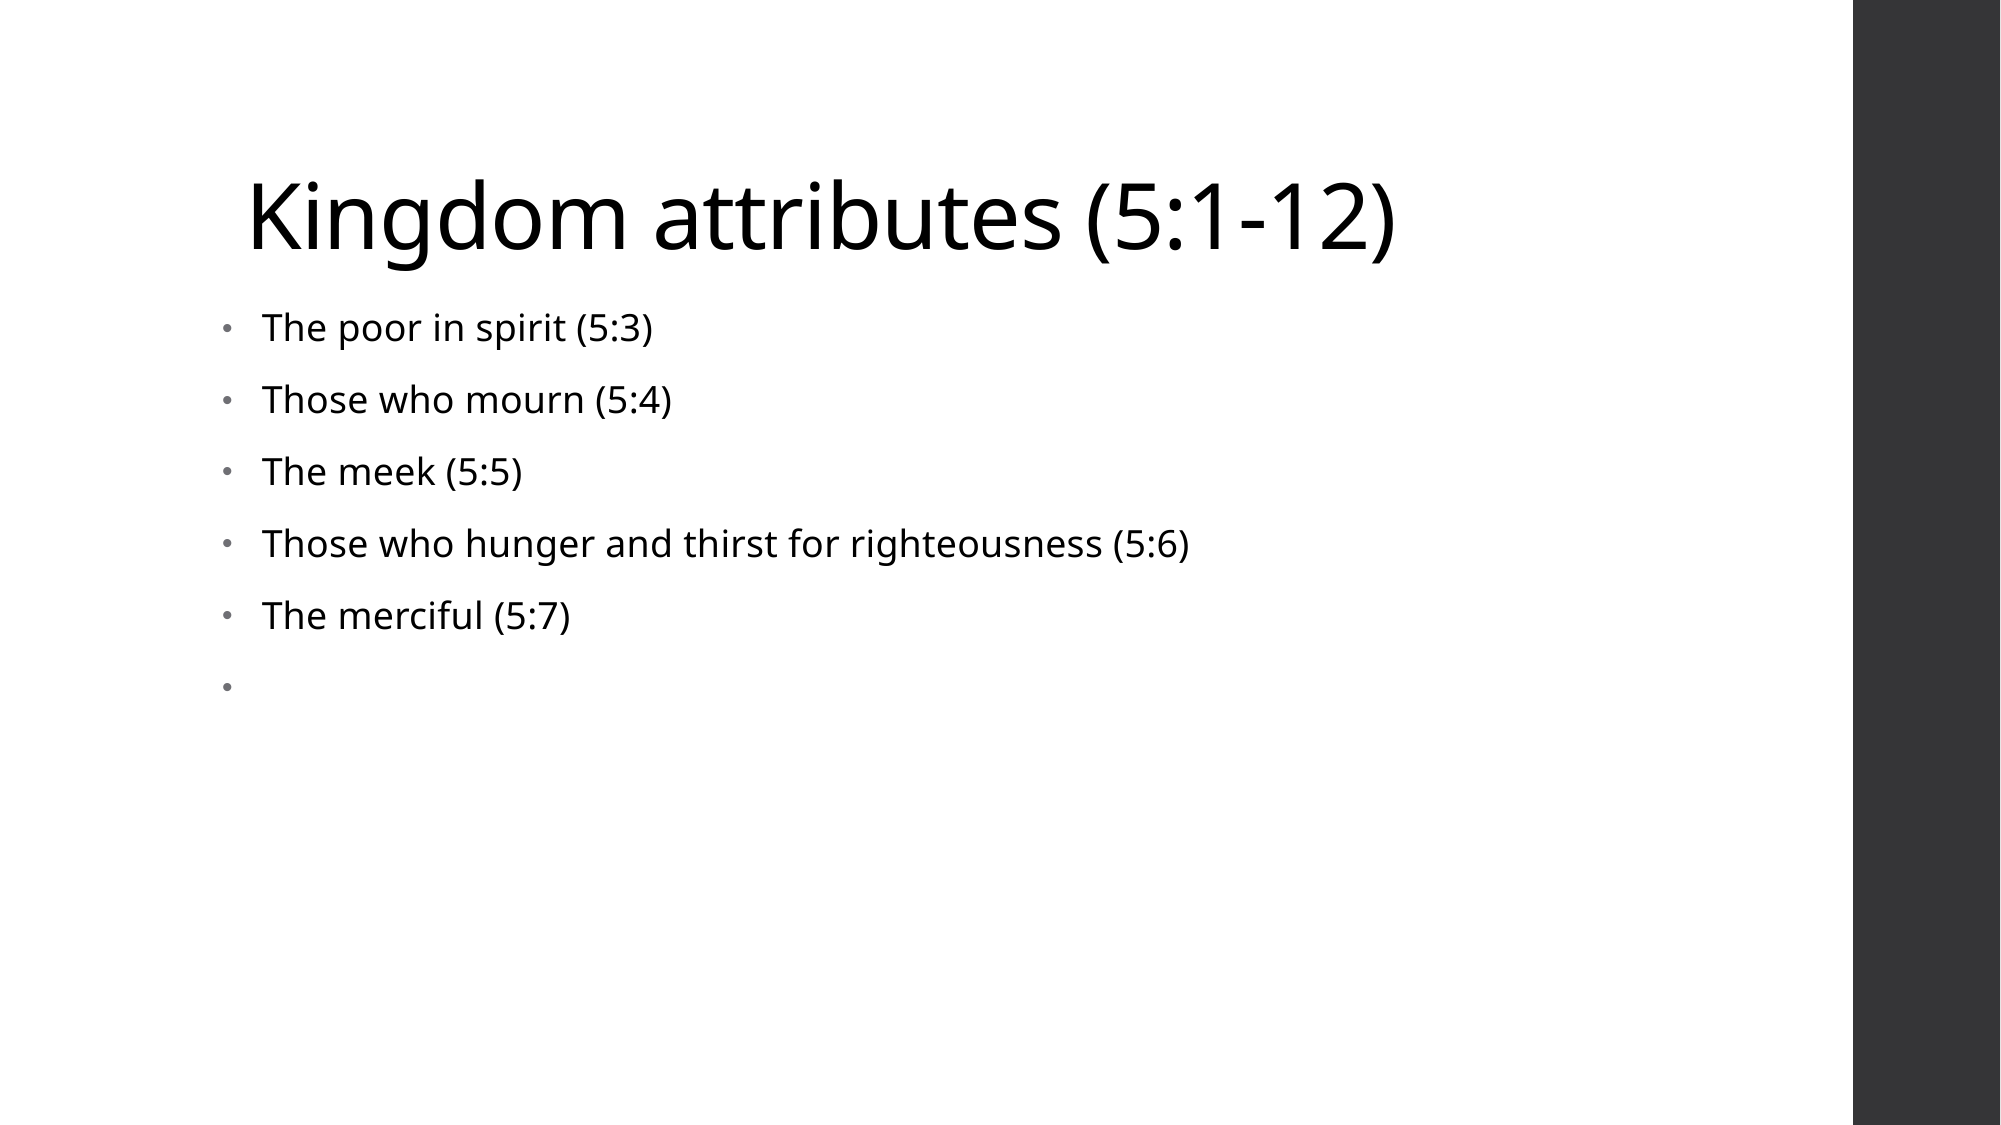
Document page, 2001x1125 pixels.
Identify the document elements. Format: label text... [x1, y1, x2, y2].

list The poor in spirit (5:3) Those who mourn (5:4) The meek (5:5) Those who hunger and thirst for righteousness (5:6) The merciful (5:7) [206, 299, 1617, 1014]
title Kingdom attributes (5:1-12) [206, 60, 1797, 278]
